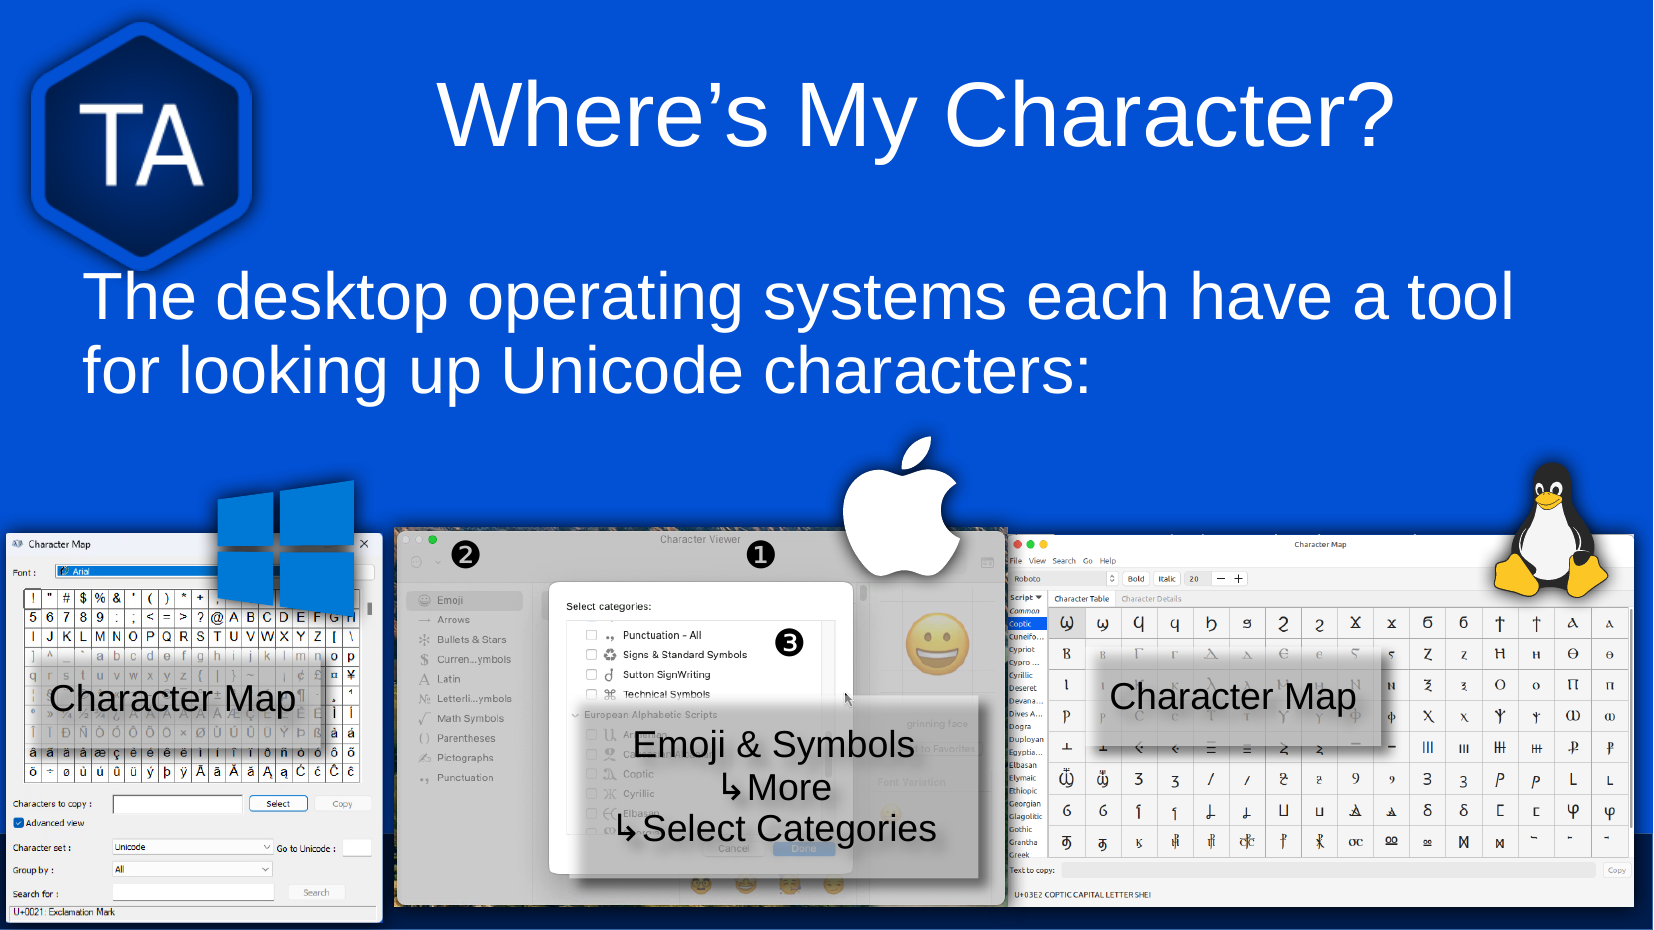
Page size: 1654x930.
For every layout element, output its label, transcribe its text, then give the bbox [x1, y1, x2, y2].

picture [6, 479, 383, 923]
text_box ❸ [758, 615, 822, 673]
title Where’s My Character? [263, 37, 1571, 193]
text_box Emoji & Symbols ↳More ↳Select Categories [569, 695, 979, 879]
picture [31, 22, 252, 271]
text_box Character Map [24, 649, 321, 749]
text_box Character Map [1085, 647, 1382, 746]
picture [394, 436, 1634, 907]
text_box ❷ [434, 527, 507, 585]
list The desktop operating systems each have a tool for looking up Unicode characters: [82, 258, 1571, 517]
text_box ❶ [729, 527, 802, 585]
